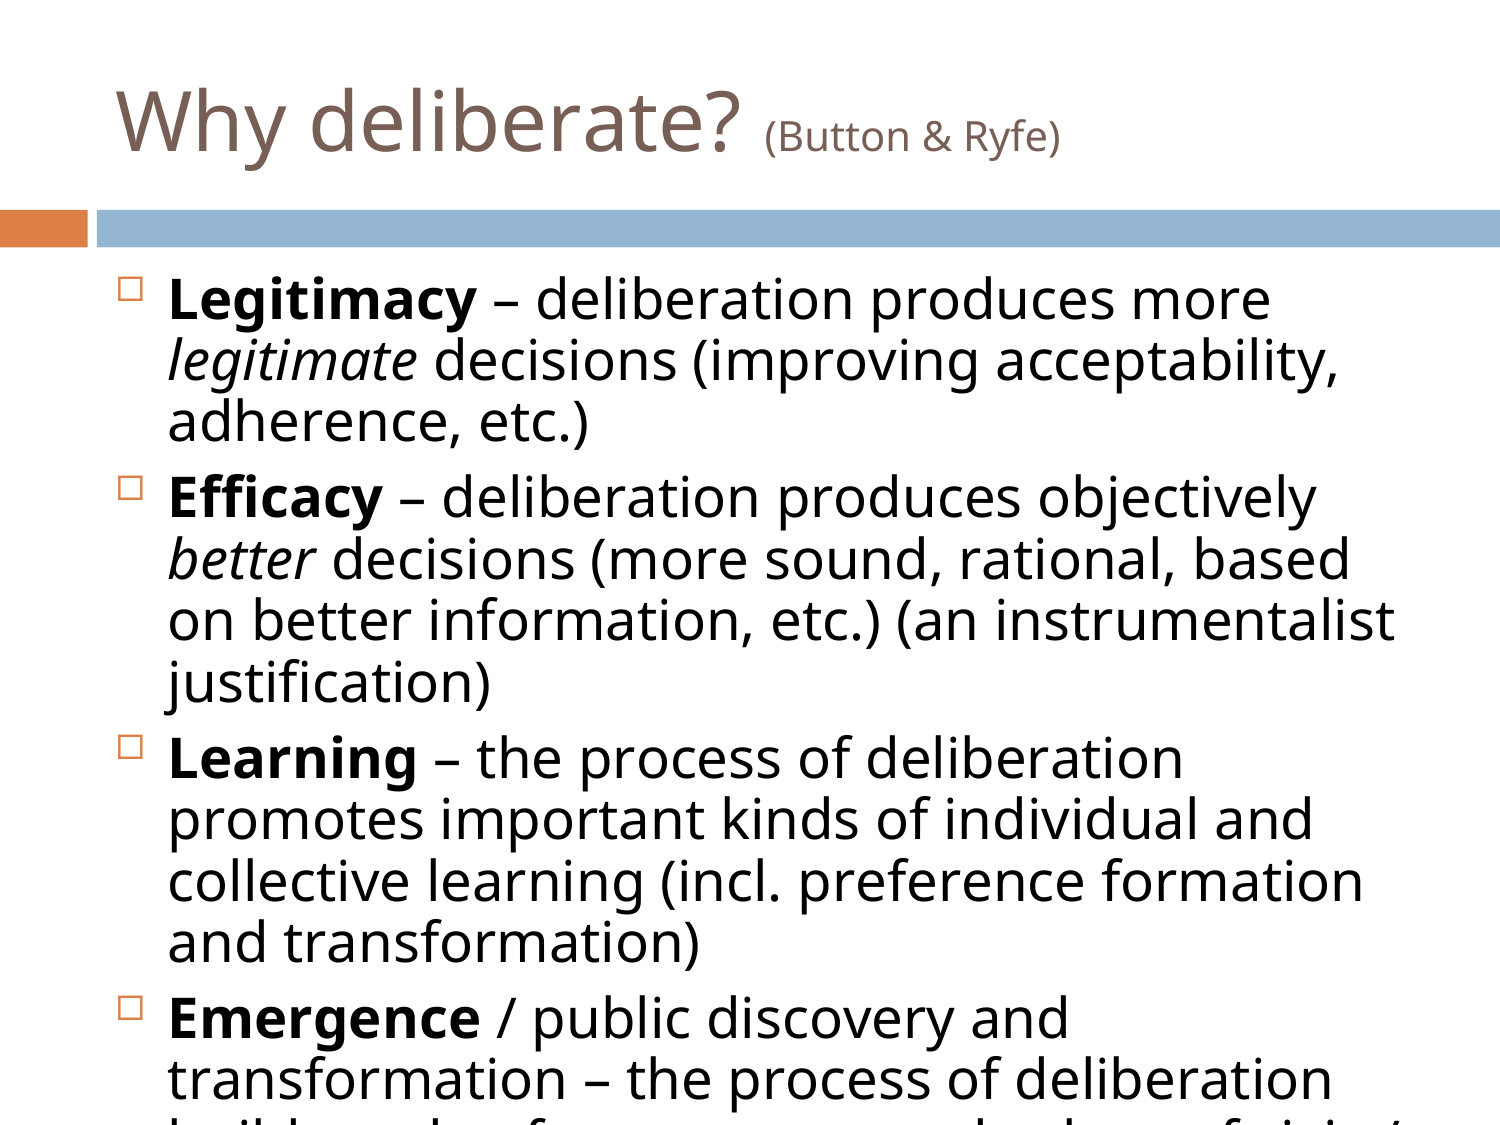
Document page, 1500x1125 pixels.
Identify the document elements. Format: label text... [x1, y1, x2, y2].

title Why deliberate? (Button & Ryfe) [100, 37, 1438, 201]
list Legitimacy – deliberation produces more legitimate decisions (improving acceptability, adherence, etc.) Efficacy – deliberation produces objectively better decisions (more sound, rational, based on better information, etc.) (an instrumentalist justification) Learning – the process of deliberation promotes important kinds of individual and collective learning (incl. preference formation and transformation) Emergence / public discovery and transformation – the process of deliberation builds and enforces norms and values of civic / public culture (‘calls a public into being’) [100, 262, 1438, 1038]
